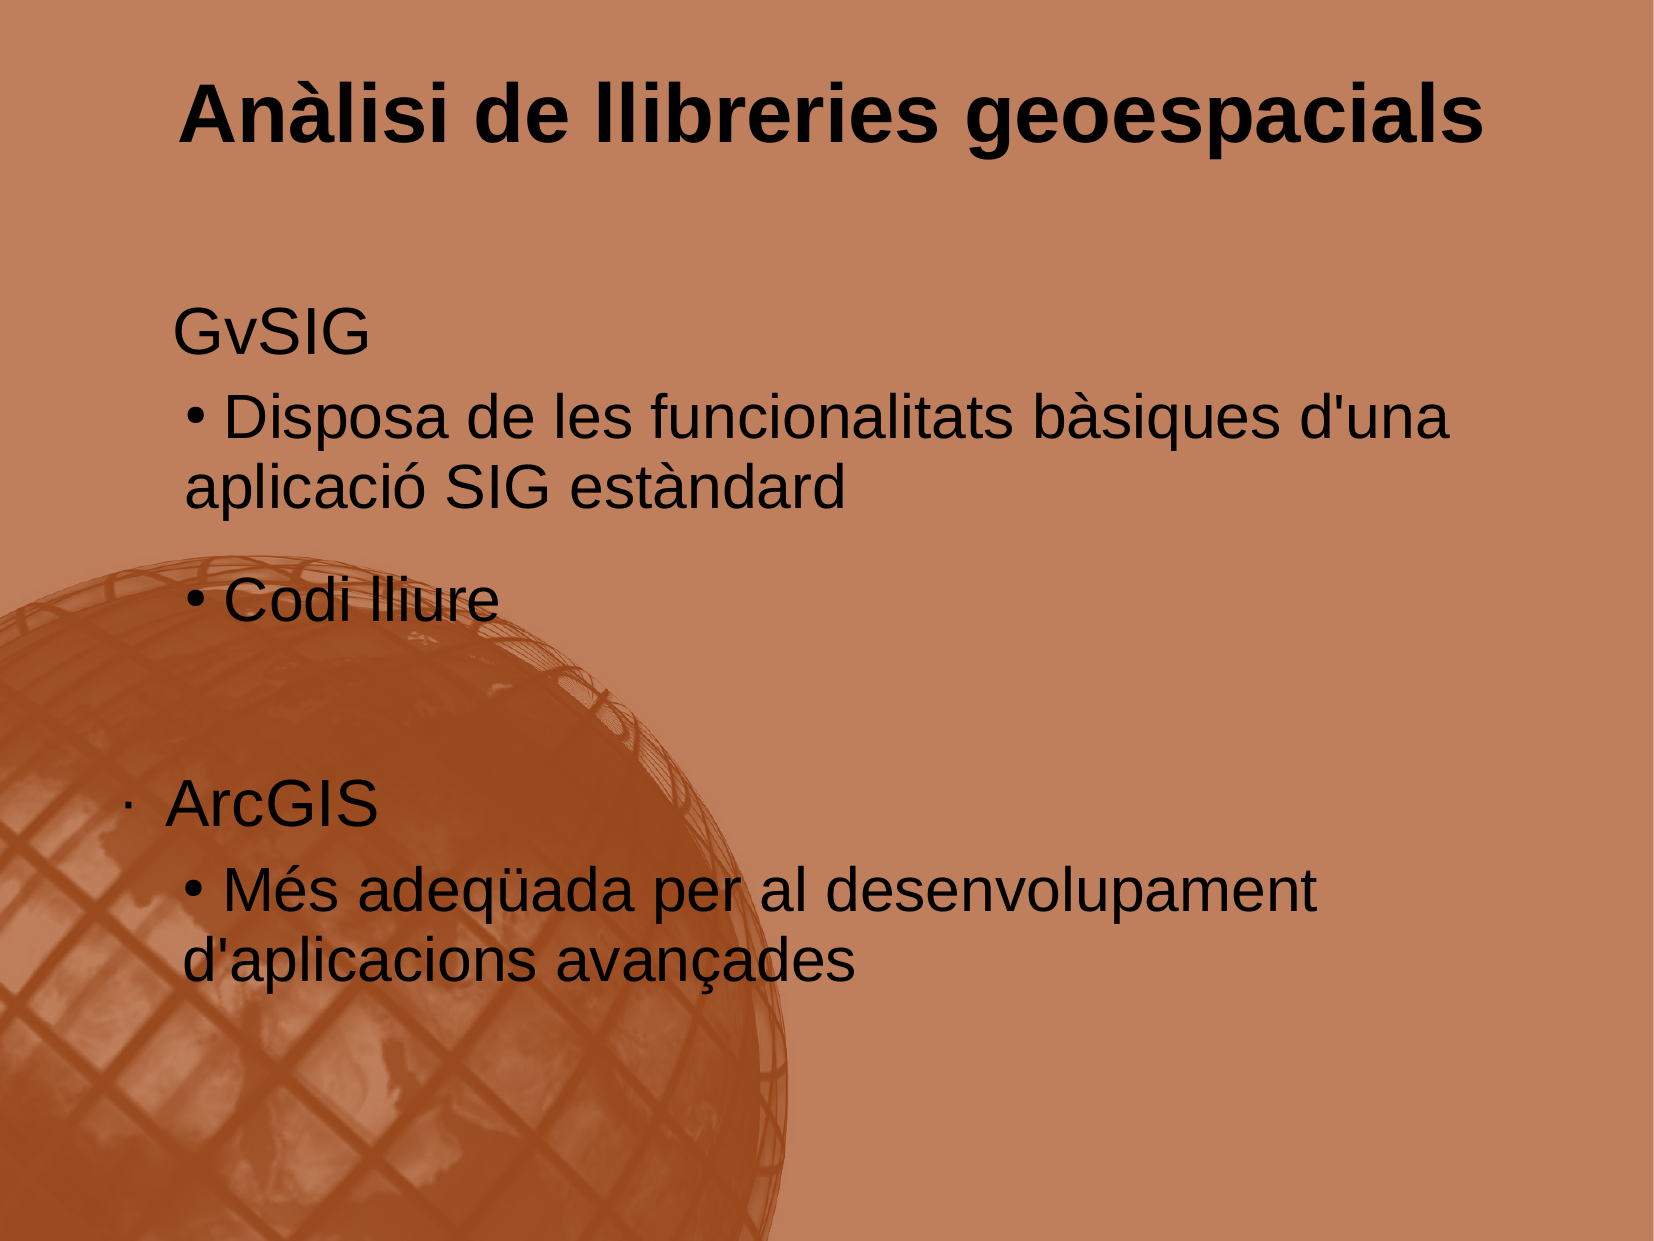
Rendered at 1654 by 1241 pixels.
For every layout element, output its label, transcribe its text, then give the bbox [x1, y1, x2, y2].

title Anàlisi de llibreries geoespacials [88, 10, 1577, 218]
title Més adeqüada per al desenvolupament d'aplicacions avançades [182, 855, 1484, 995]
title Codi lliure [184, 548, 1602, 652]
picture [0, 0, 1654, 1241]
title ArcGIS [36, 751, 509, 856]
title · [118, 429, 1625, 1138]
title Disposa de les funcionalitats bàsiques d'una aplicació SIG estàndard [184, 382, 1602, 522]
title GvSIG [36, 279, 509, 383]
